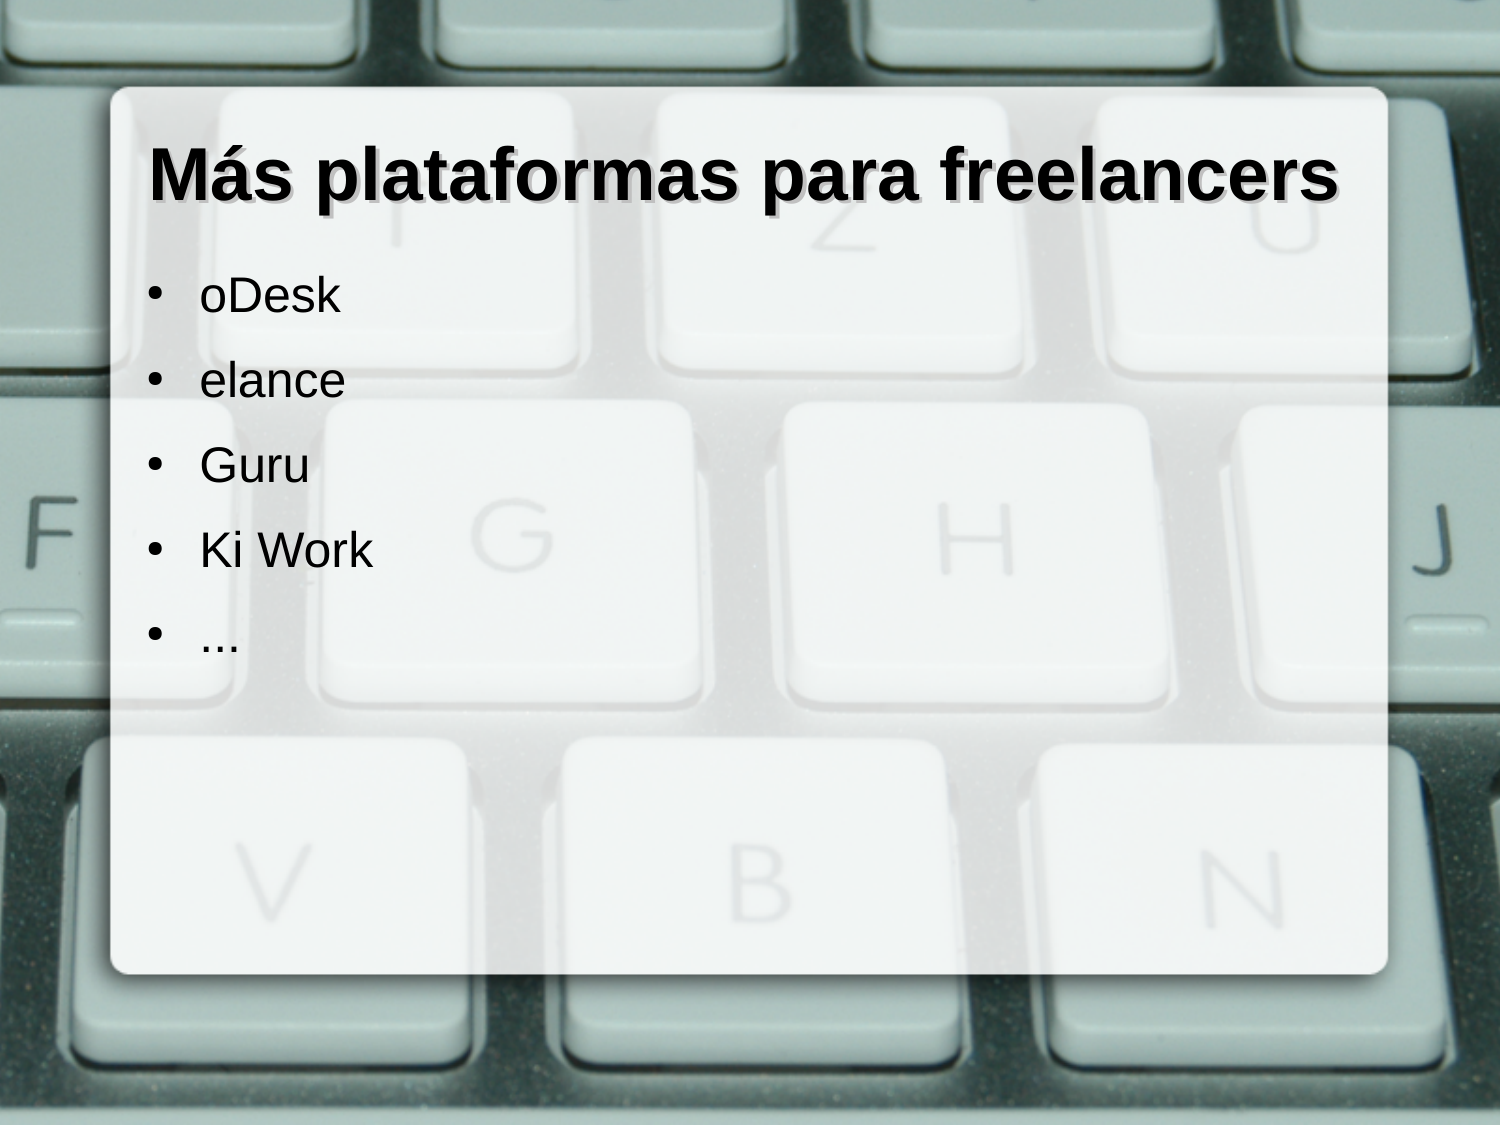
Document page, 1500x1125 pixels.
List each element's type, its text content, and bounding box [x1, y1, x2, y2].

title Más plataformas para freelancers [123, 106, 1367, 242]
list oDesk elance Guru Ki Work ... [128, 266, 1397, 1007]
picture [0, 0, 1500, 1125]
